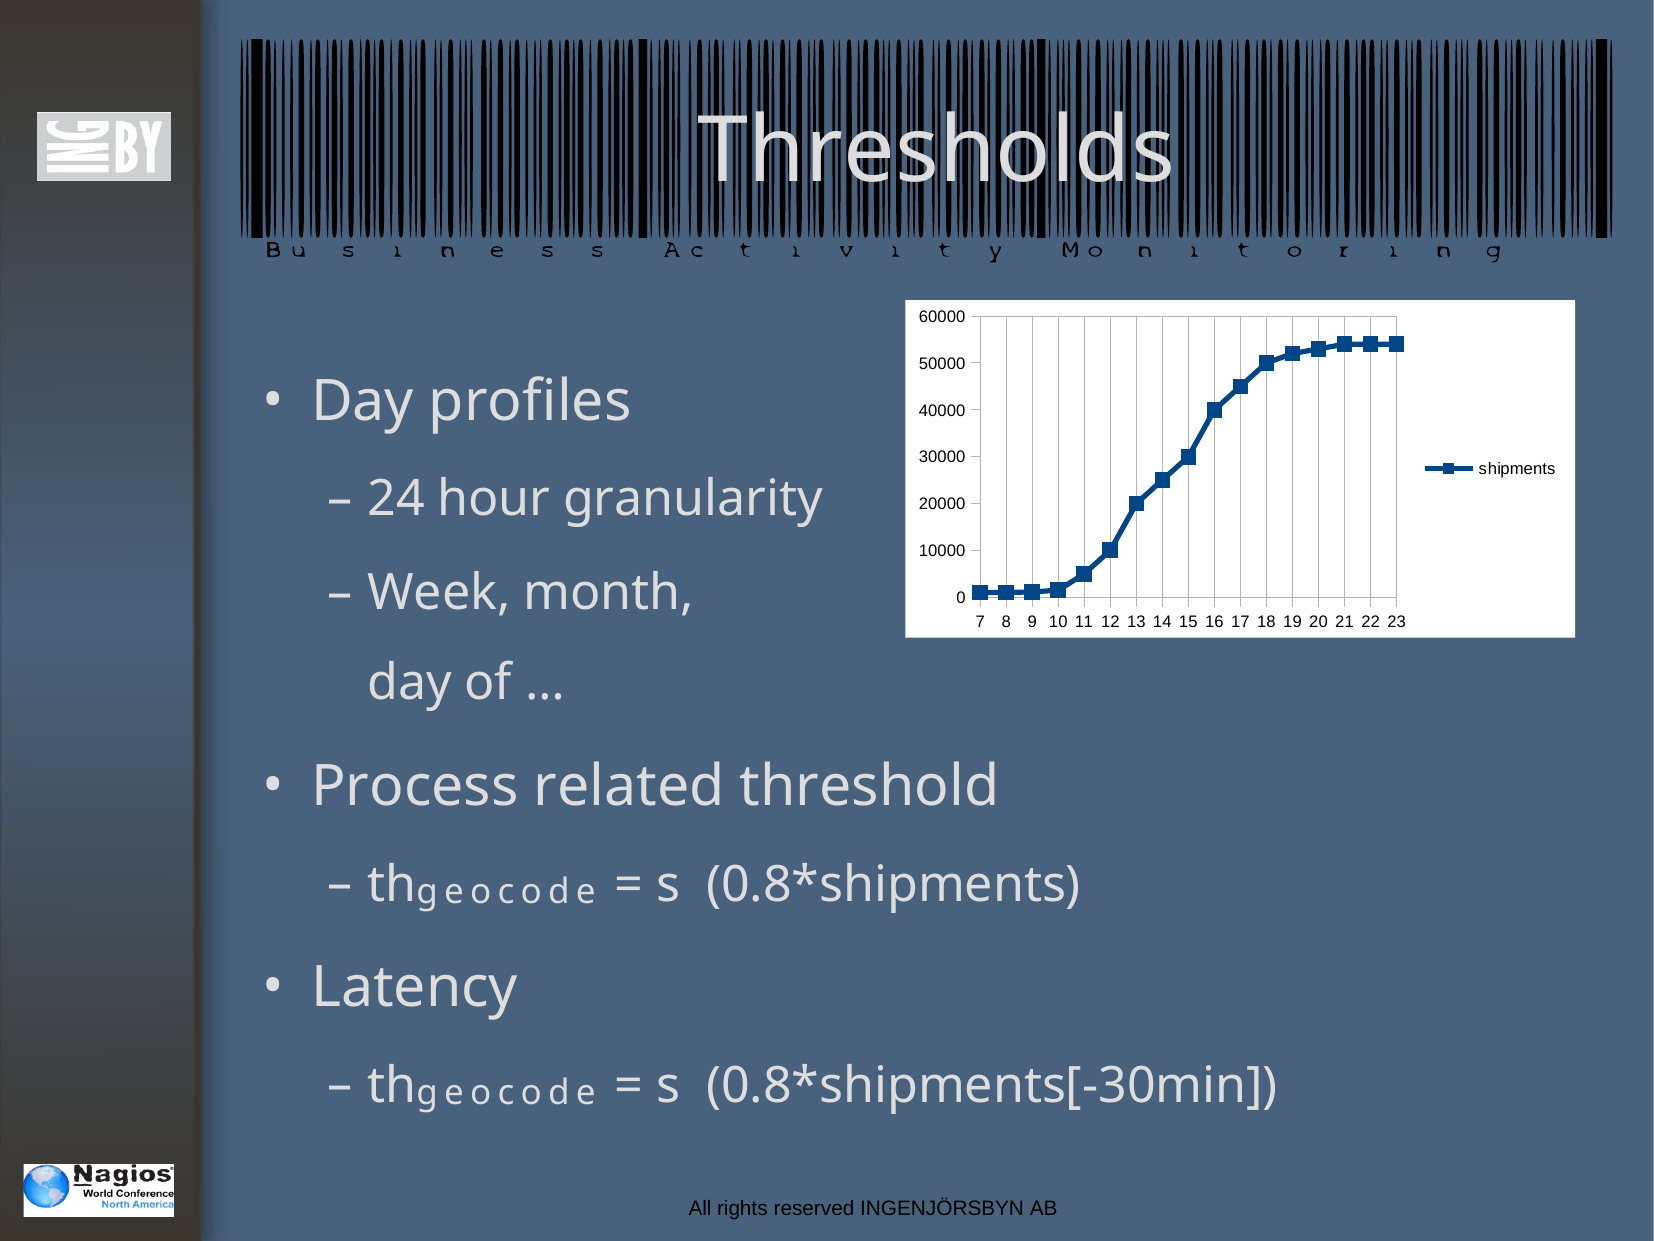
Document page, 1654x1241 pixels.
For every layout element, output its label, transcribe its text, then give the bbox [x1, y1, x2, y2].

chart [905, 300, 1576, 638]
picture [0, 0, 1654, 1241]
list Day profiles 24 hour granularity Week, month, day of … Process related threshold thgeocode = s (0.8*shipments) Latency thgeocode = s (0.8*shipments[-30min]) [247, 320, 1613, 1121]
title Thresholds [261, 7, 1613, 283]
